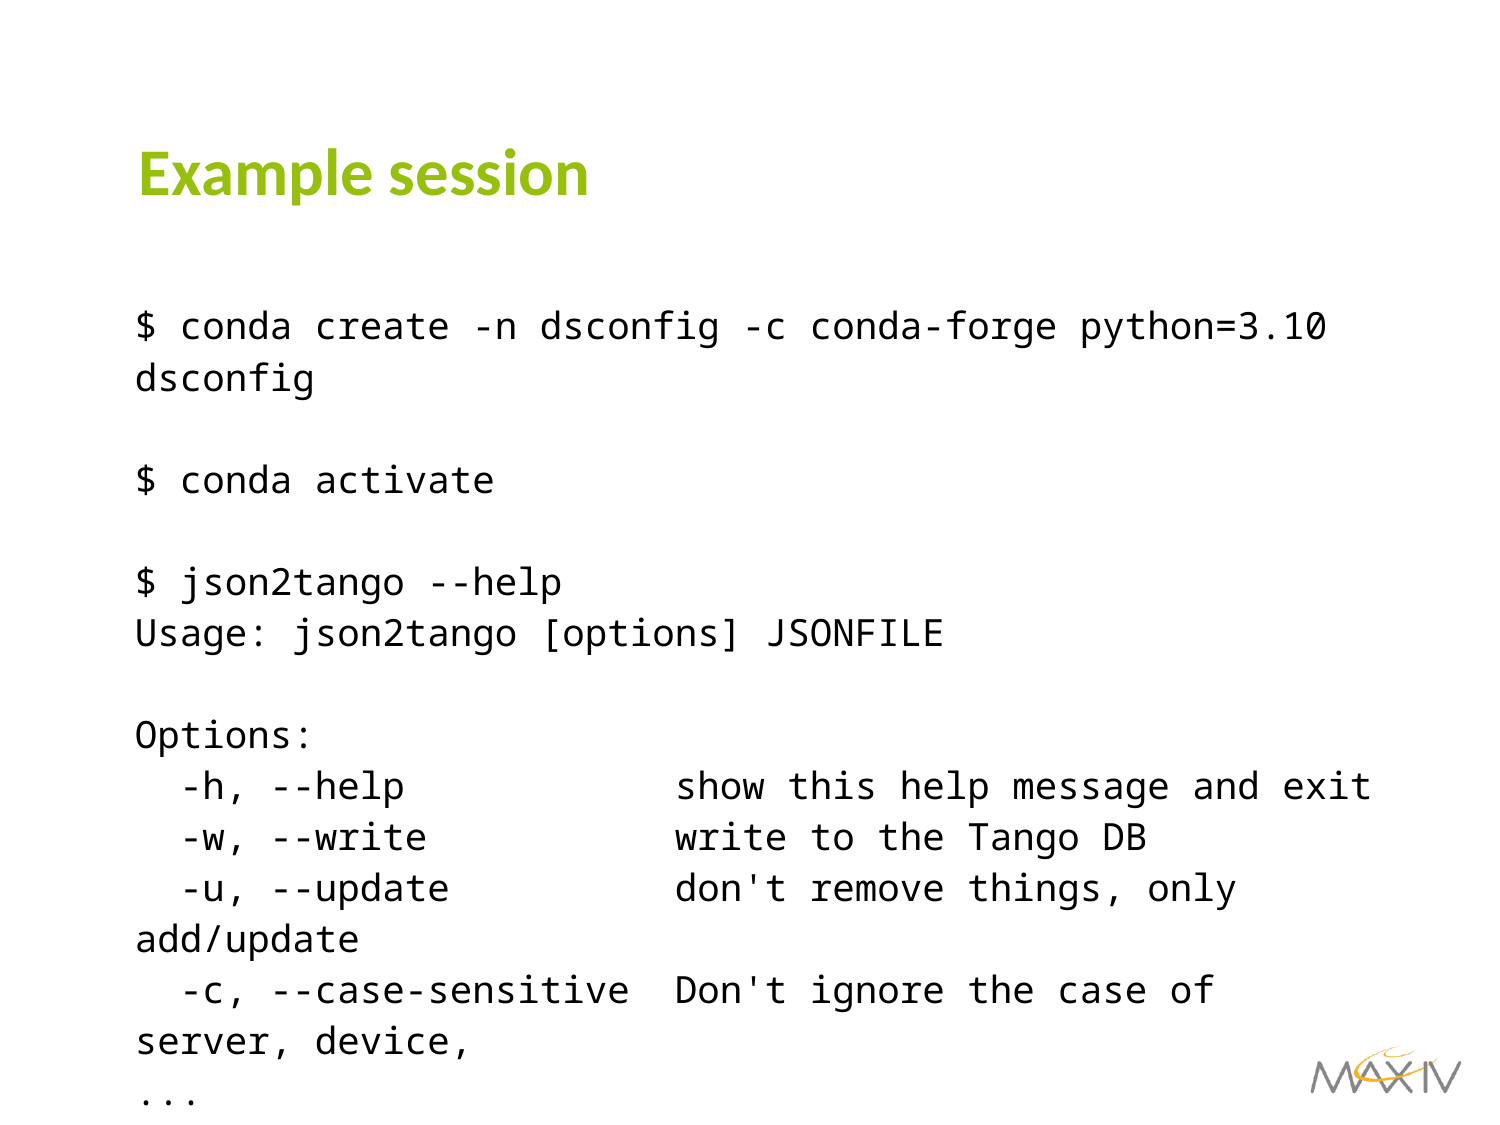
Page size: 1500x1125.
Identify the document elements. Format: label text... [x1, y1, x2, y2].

picture [1309, 1045, 1463, 1094]
text_box $ conda create -n dsconfig -c conda-forge python=3.10 dsconfig $ conda activate $ json2tango --help Usage: json2tango [options] JSONFILE Options: -h, --help show this help message and exit -w, --write write to the Tango DB -u, --update don't remove things, only add/update -c, --case-sensitive Don't ignore the case of server, device, ... [120, 292, 1396, 931]
title Example session [123, 28, 1370, 217]
